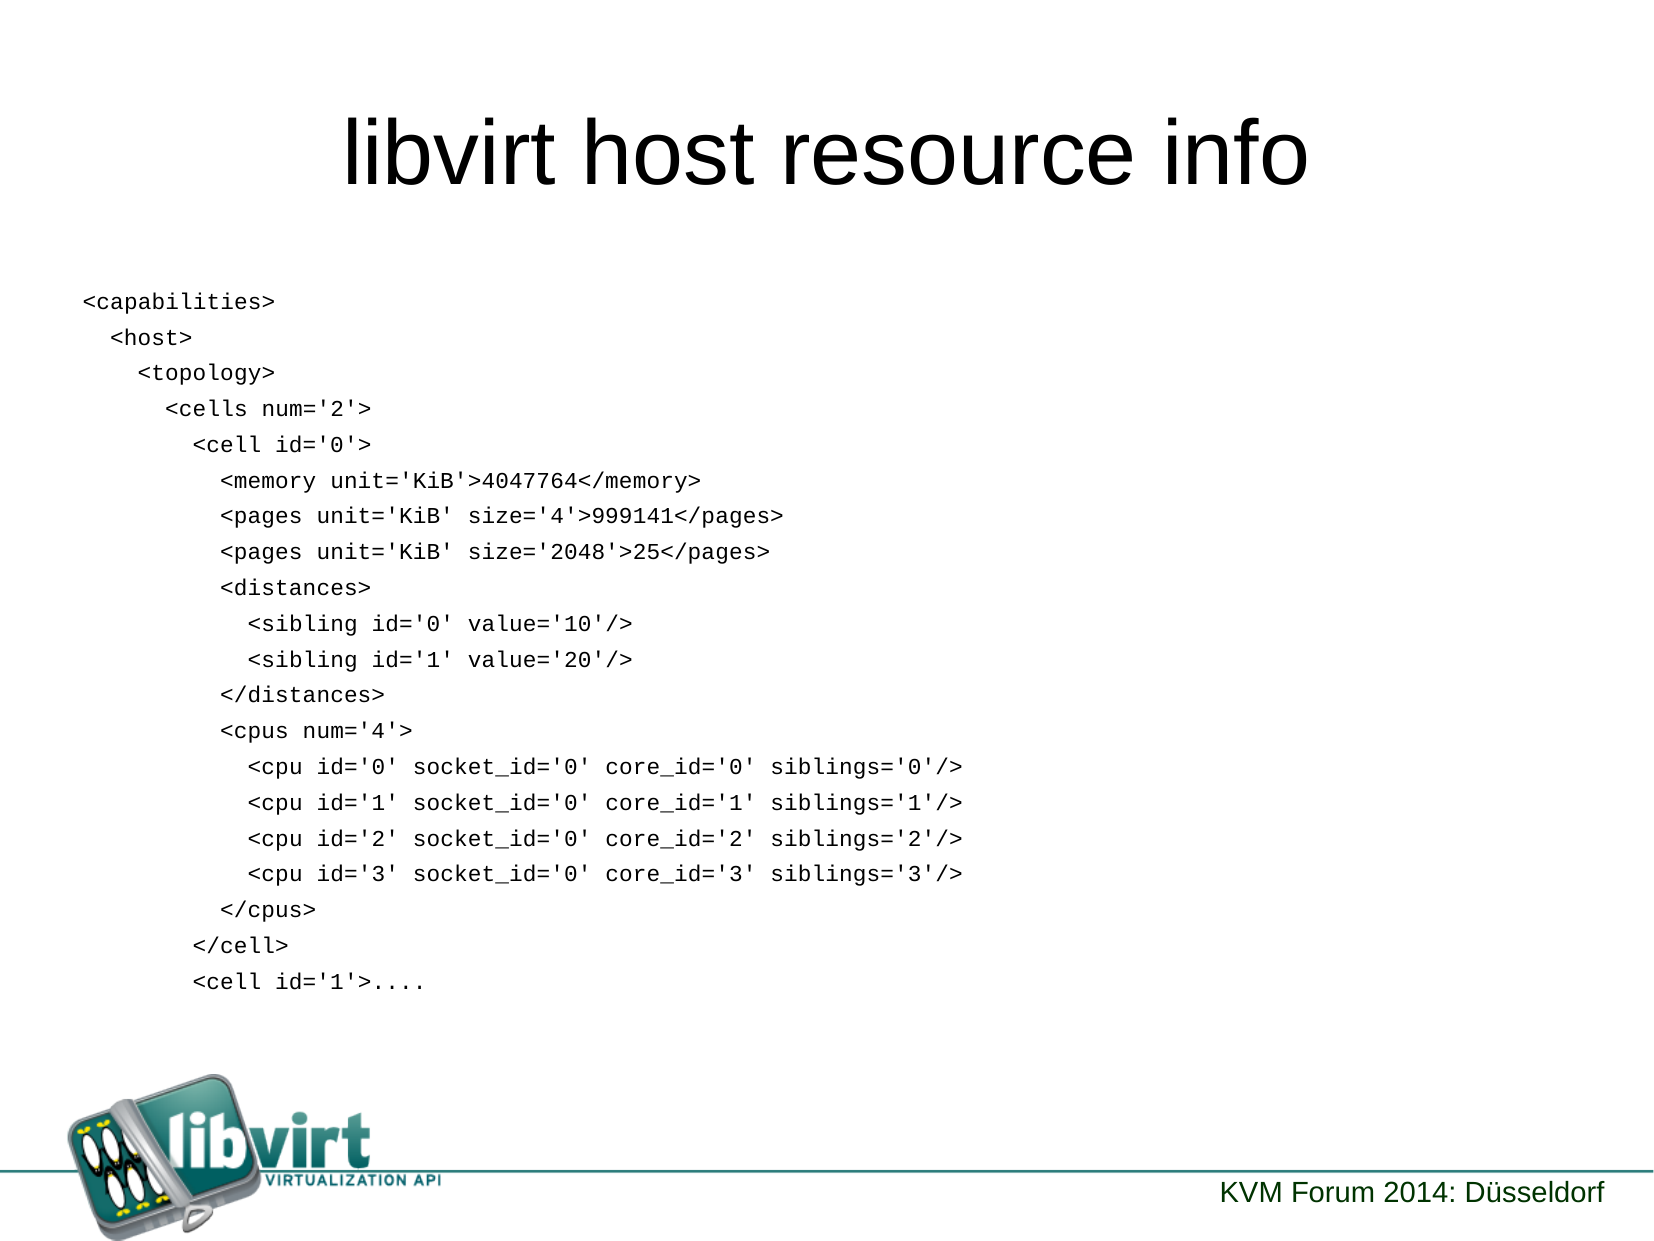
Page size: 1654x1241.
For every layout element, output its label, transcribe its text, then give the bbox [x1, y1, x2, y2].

picture [0, 1074, 1654, 1241]
text_box [82, 290, 1571, 1010]
title libvirt host resource info [82, 49, 1571, 257]
